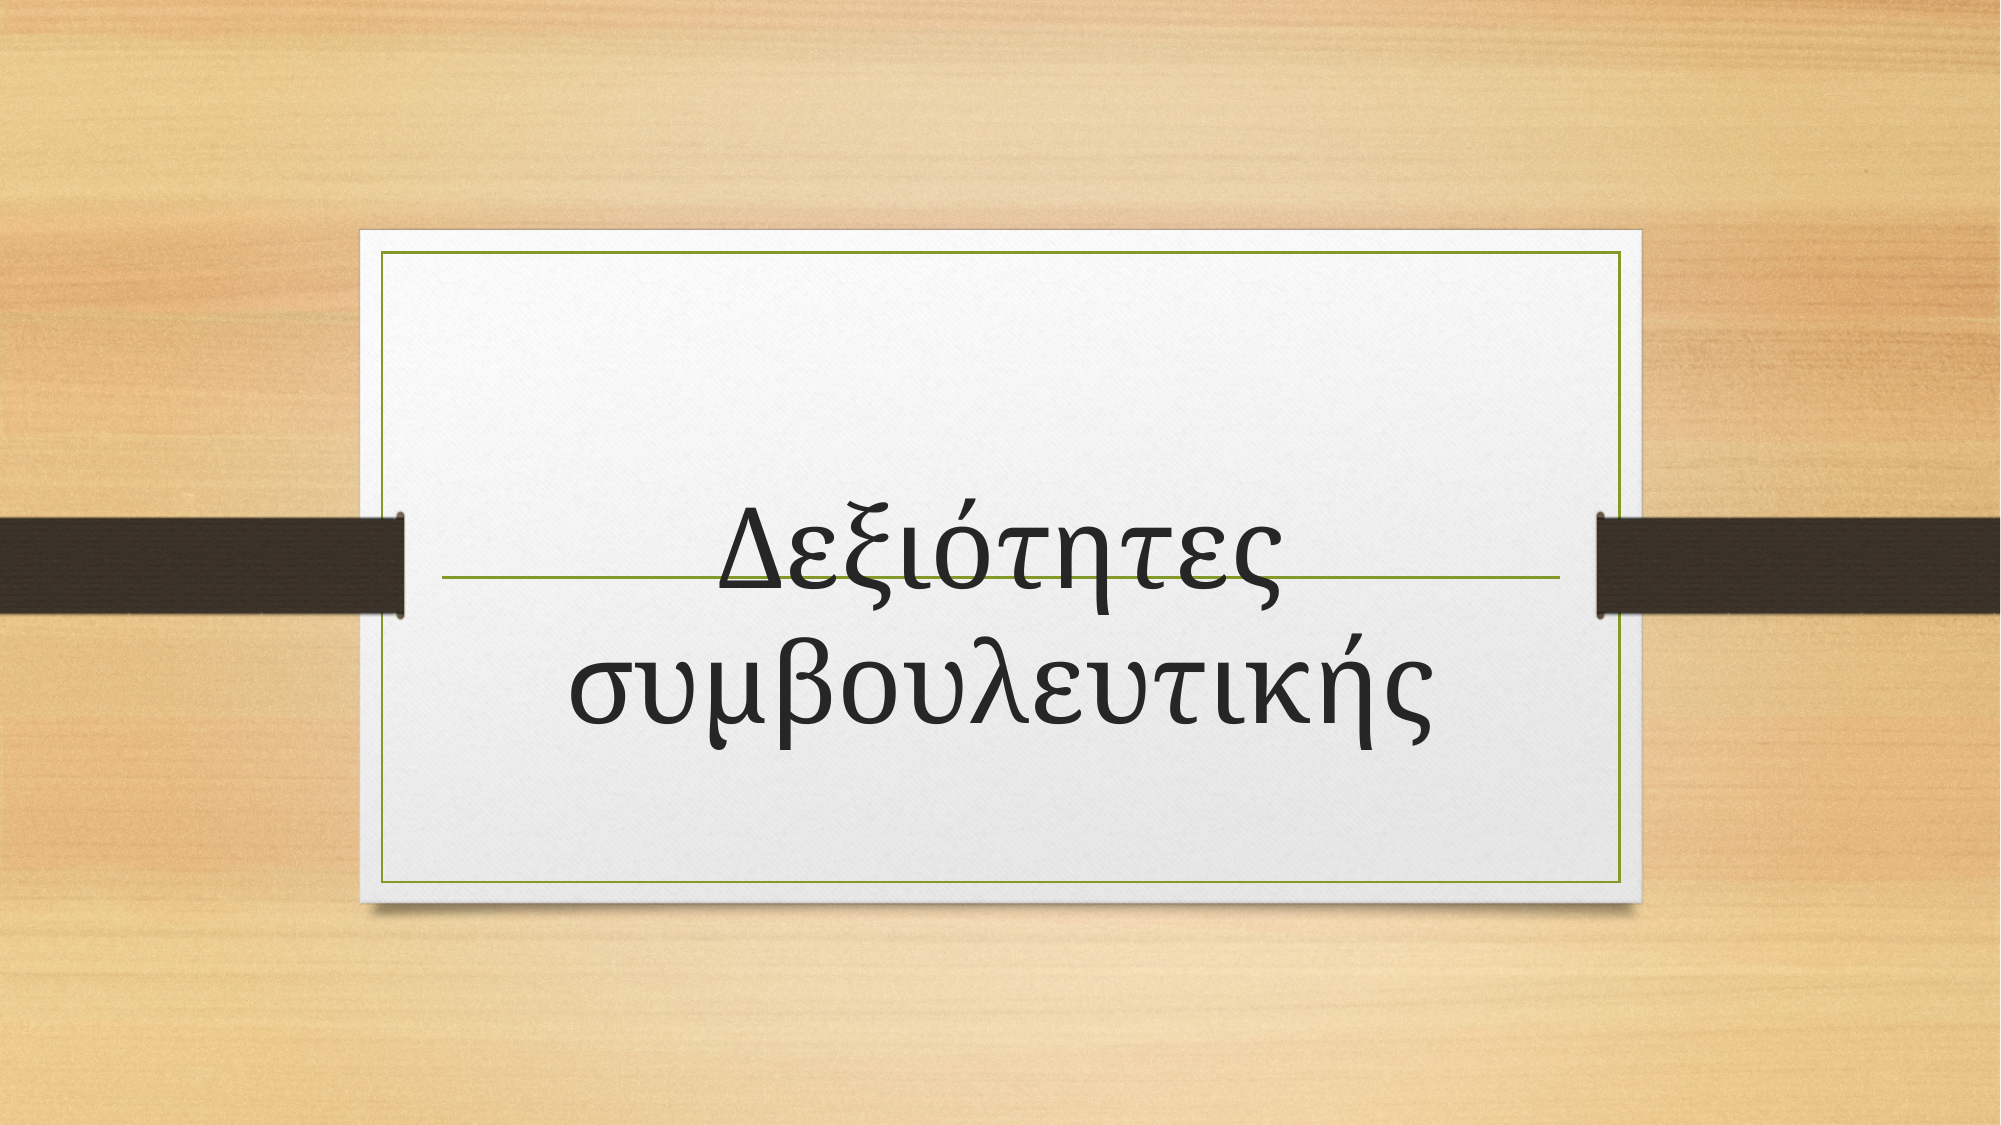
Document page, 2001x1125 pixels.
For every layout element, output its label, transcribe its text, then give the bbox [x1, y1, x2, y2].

title Δεξιότητες συμβουλευτικής [440, 468, 1559, 718]
